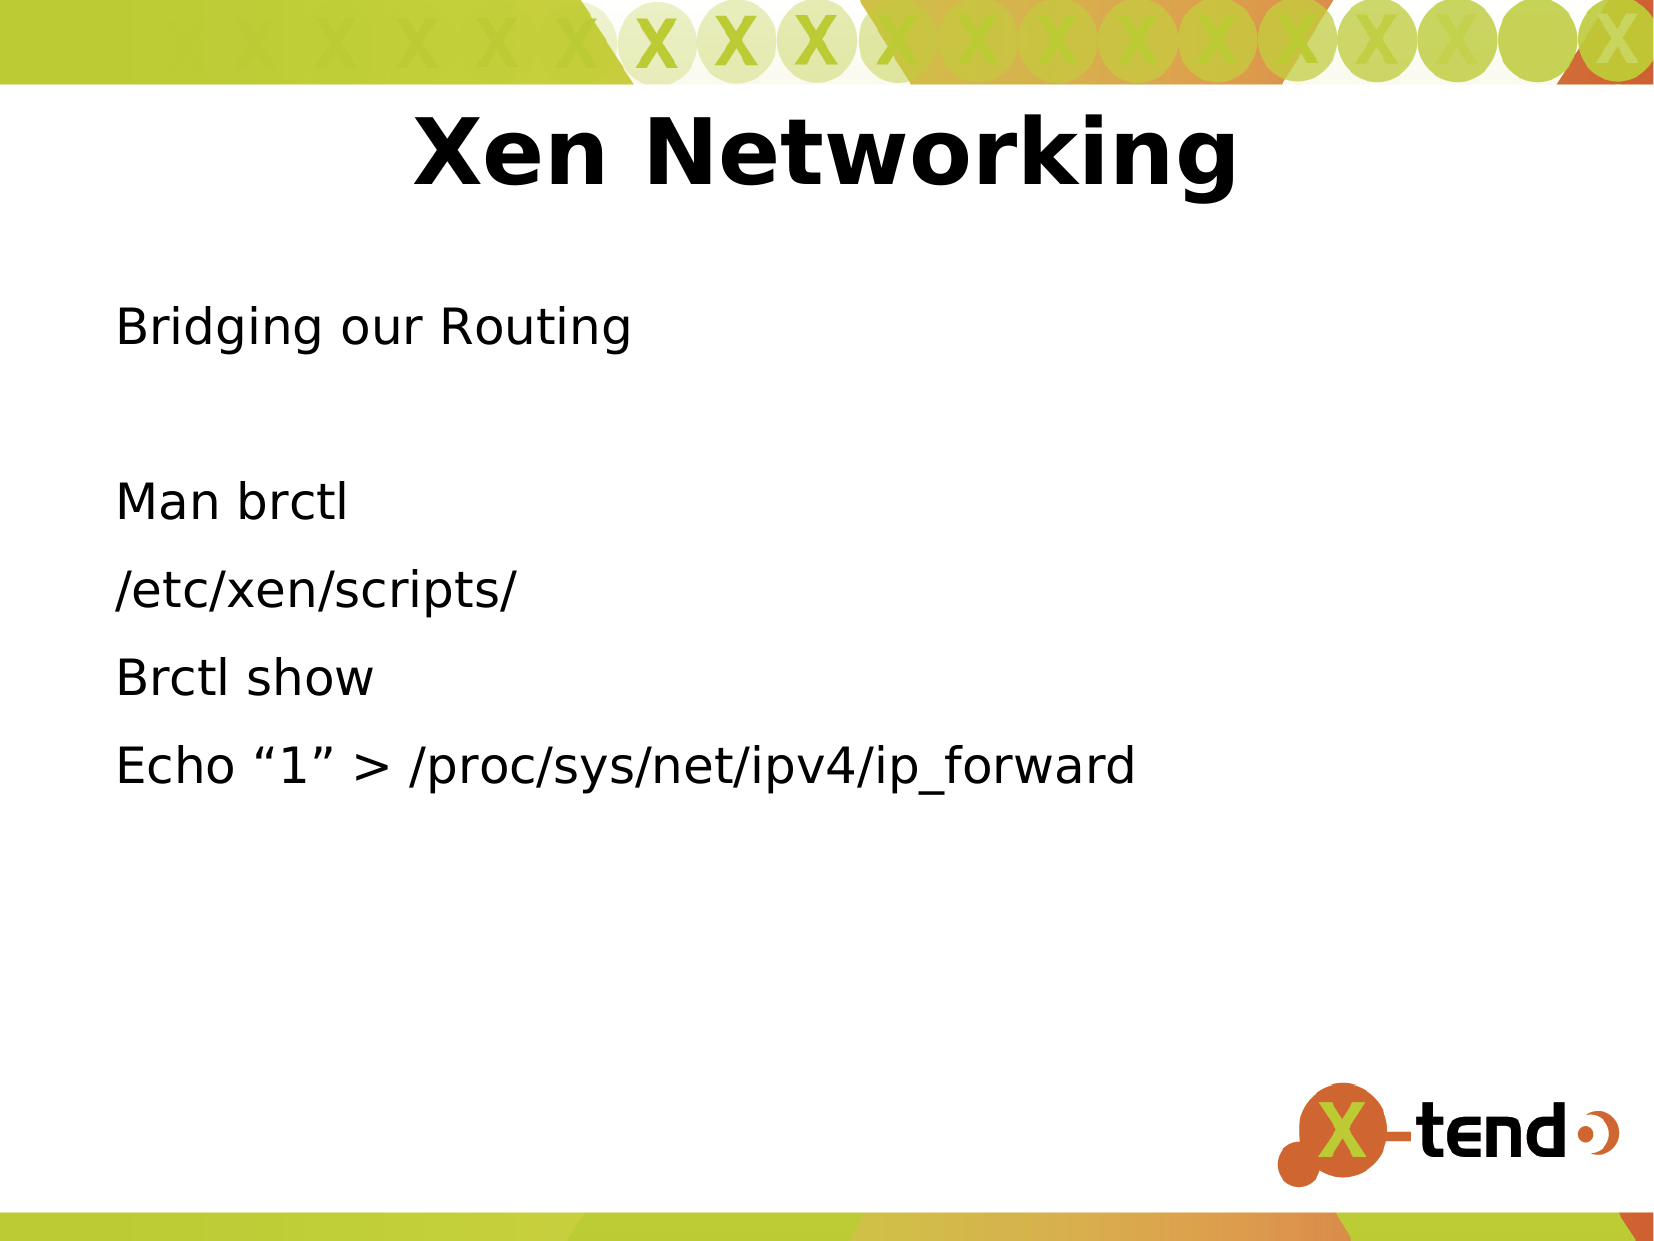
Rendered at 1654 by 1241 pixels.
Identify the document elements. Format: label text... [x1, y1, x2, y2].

title Xen Networking [82, 49, 1571, 257]
picture [0, 0, 1654, 1241]
list Bridging our Routing Man brctl /etc/xen/scripts/ Brctl show Echo “1” > /proc/sys/net/ipv4/ip_forward [82, 290, 1571, 1125]
